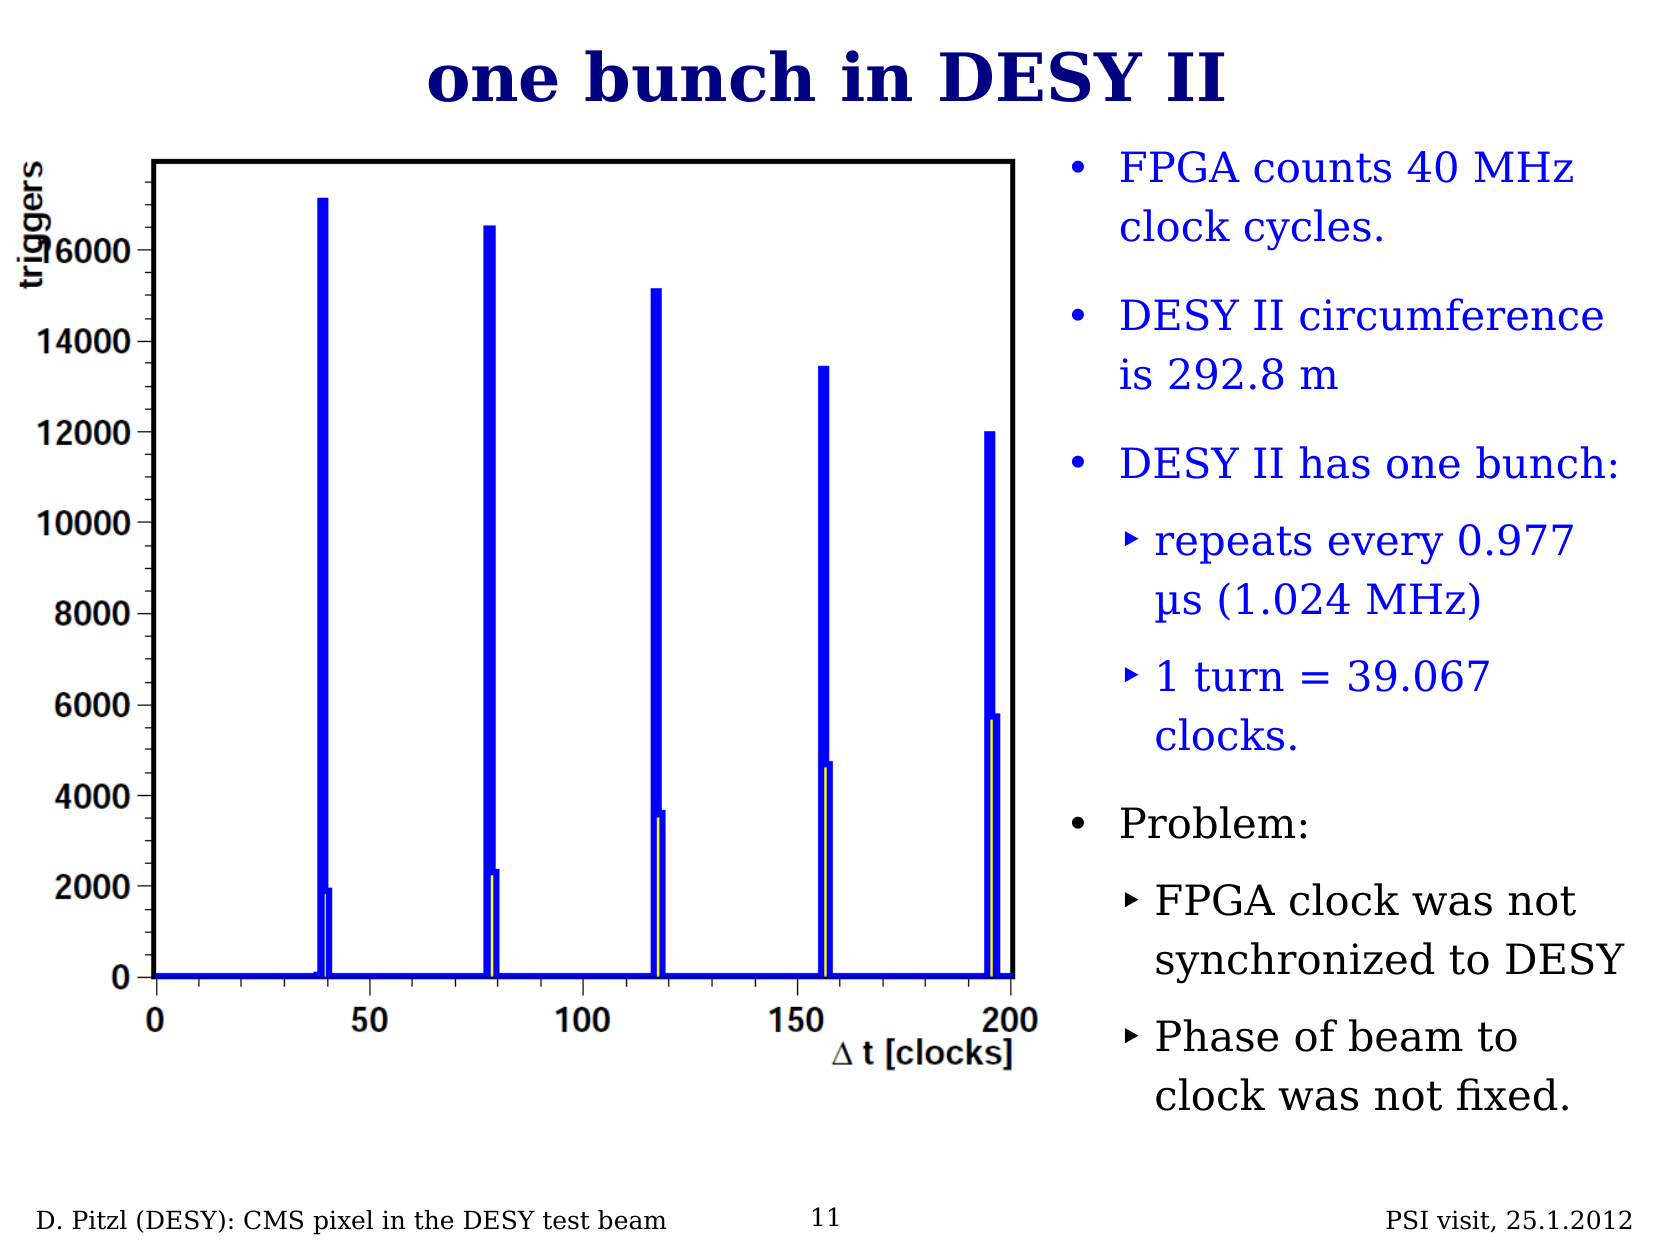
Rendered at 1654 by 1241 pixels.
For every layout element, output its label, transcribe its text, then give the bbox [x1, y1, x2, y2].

title one bunch in DESY II [121, 32, 1534, 124]
list FPGA counts 40 MHz clock cycles. DESY II circumference is 292.8 m DESY II has one bunch: repeats every 0.977 µs (1.024 MHz) 1 turn = 39.067 clocks. Problem: FPGA clock was not synchronized to DESY Phase of beam to clock was not fixed. [1065, 133, 1627, 1110]
picture [5, 139, 1045, 1081]
